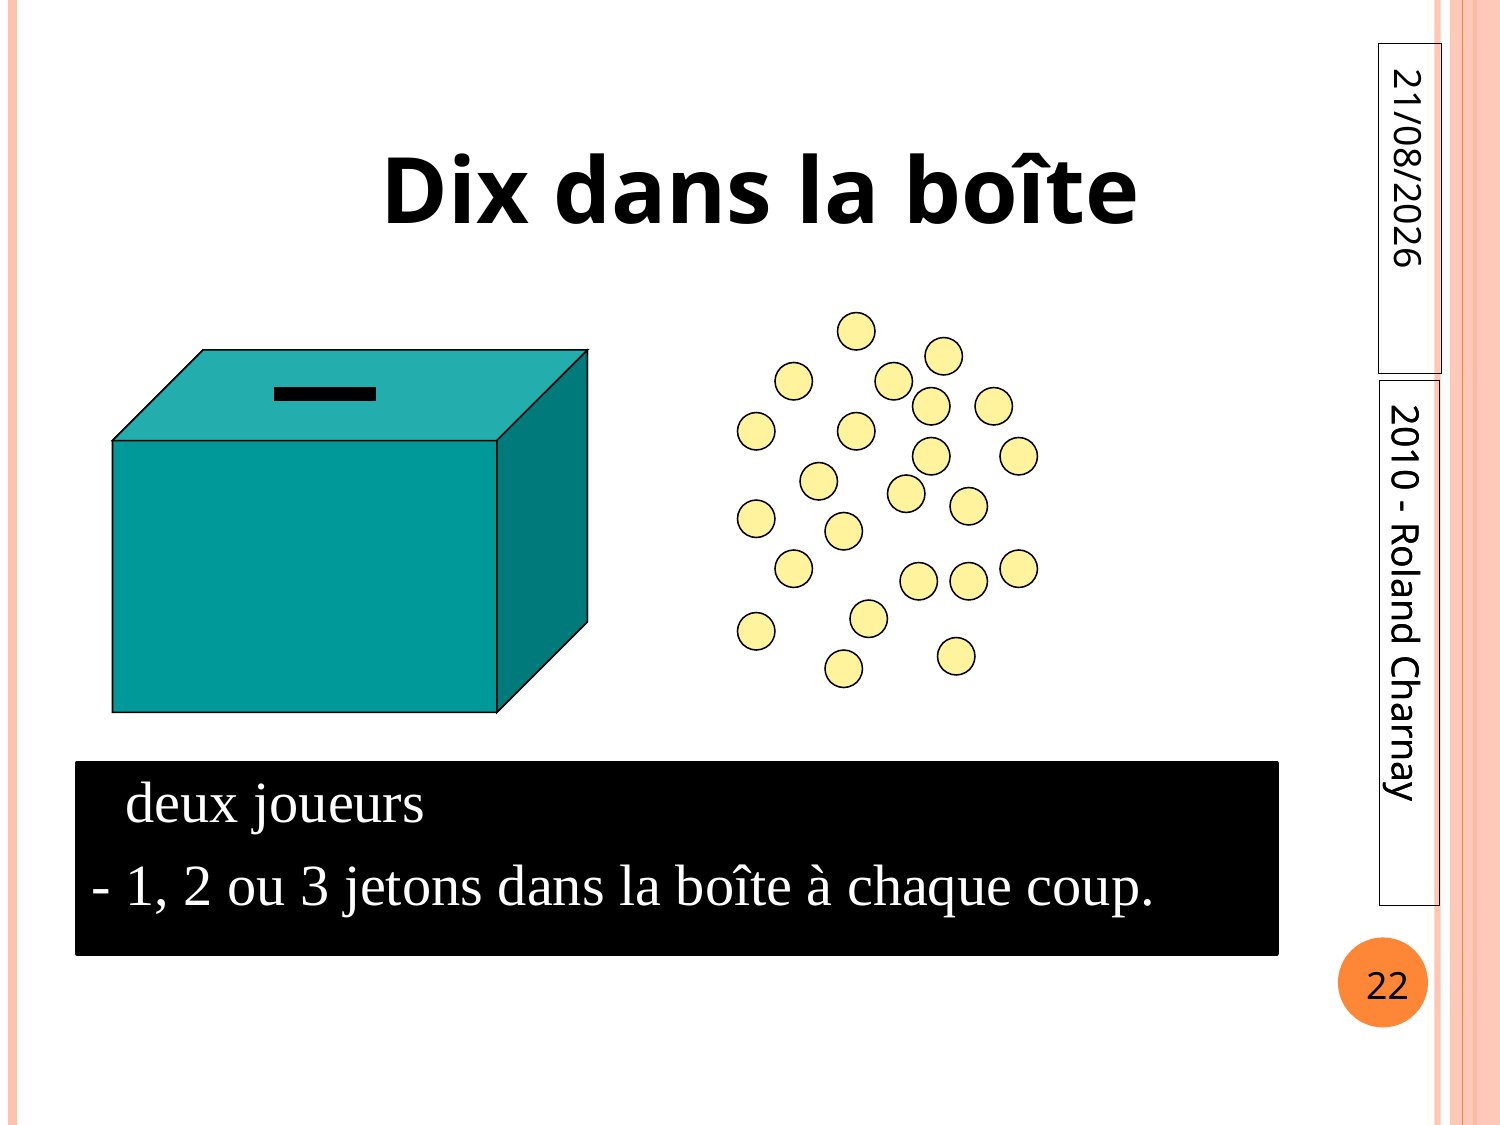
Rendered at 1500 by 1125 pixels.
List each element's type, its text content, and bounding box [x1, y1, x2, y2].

text_box [887, 474, 925, 513]
text_box [774, 549, 813, 588]
text_box [275, 387, 375, 400]
text_box [825, 512, 863, 550]
text_box [924, 337, 963, 376]
text_box [912, 437, 951, 475]
text_box [737, 412, 775, 451]
text_box [912, 387, 951, 426]
text_box <numéro> [1351, 952, 1452, 1038]
text_box [837, 312, 876, 351]
text_box [737, 612, 775, 651]
text_box [975, 387, 1013, 426]
text_box [849, 600, 888, 638]
text_box Dix dans la boîte [52, 118, 1469, 244]
text_box [112, 349, 588, 713]
footer 2010 - Roland Charnay [1379, 380, 1440, 906]
text_box [950, 487, 988, 526]
text_box [950, 562, 988, 601]
text_box [900, 562, 938, 601]
text_box [774, 362, 813, 400]
text_box [800, 462, 838, 501]
text_box [837, 412, 876, 451]
text_box [825, 650, 863, 688]
text_box [875, 362, 913, 400]
text_box [737, 500, 775, 538]
text_box [999, 437, 1038, 475]
text_box [999, 549, 1038, 588]
text_box [937, 637, 976, 676]
text_box - deux joueurs - 1, 2 ou 3 jetons dans la boîte à chaque coup. [76, 763, 1277, 954]
